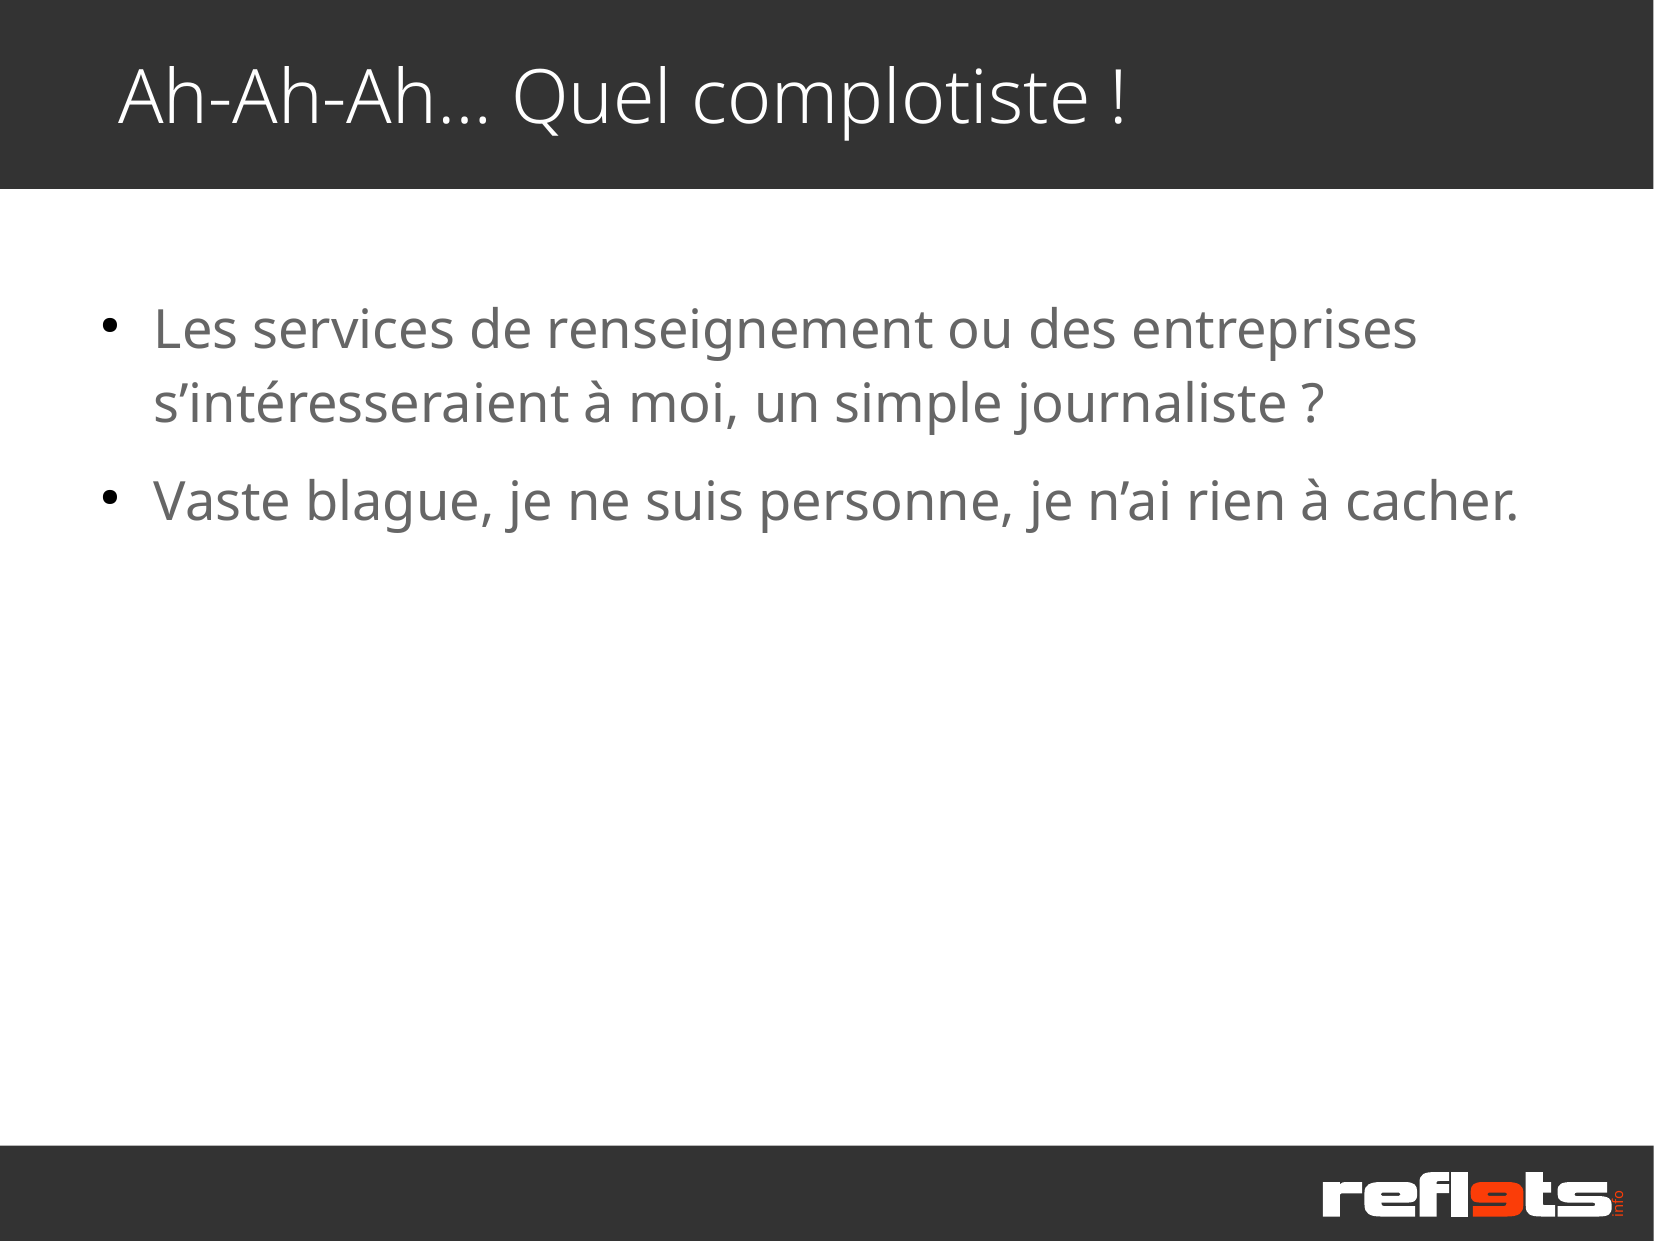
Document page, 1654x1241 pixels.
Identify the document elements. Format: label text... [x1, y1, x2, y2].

title Ah-Ah-Ah… Quel complotiste ! [0, 0, 1654, 189]
list Les services de renseignement ou des entreprises s’intéresseraient à moi, un simple journaliste ? Vaste blague, je ne suis personne, je n’ai rien à cacher. [82, 290, 1571, 1010]
